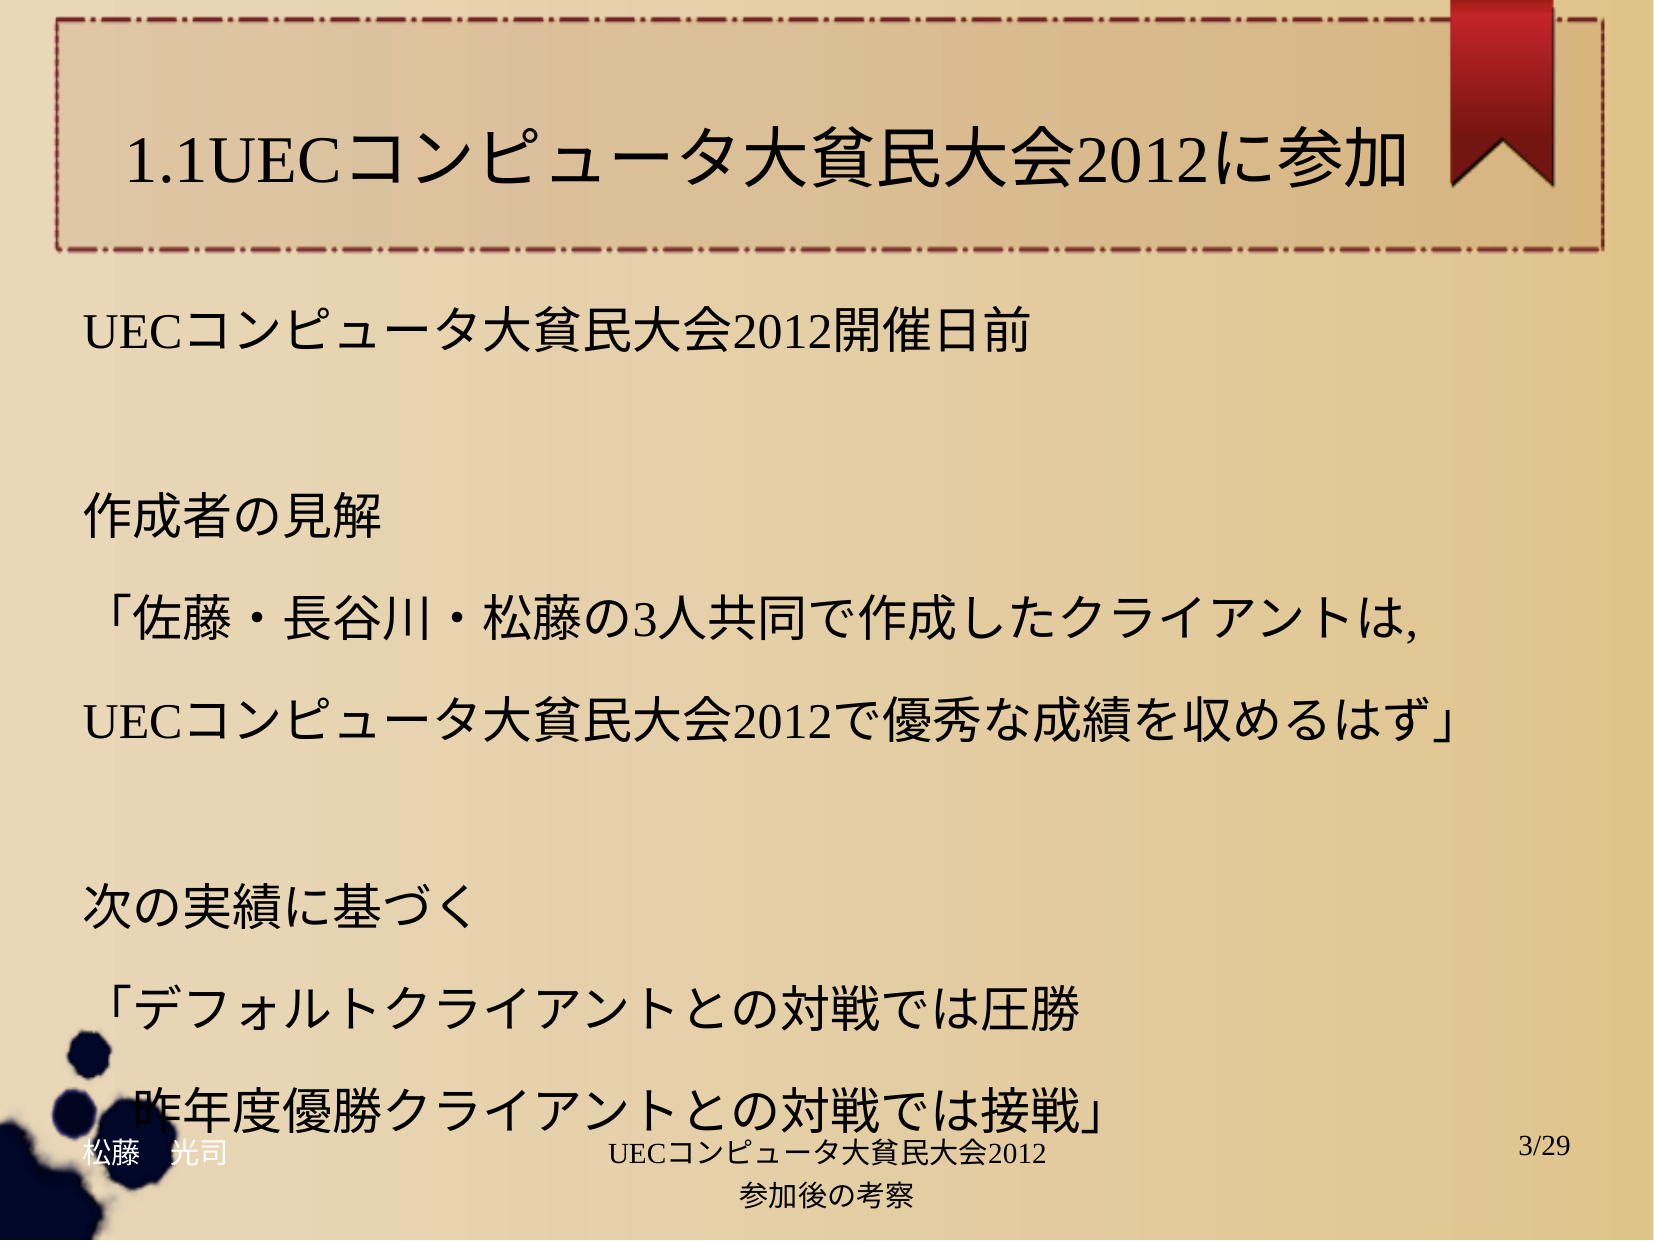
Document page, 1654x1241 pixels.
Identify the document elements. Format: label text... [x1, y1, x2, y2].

title 1.1UECコンピュータ大貧民大会2012に参加 [82, 49, 1453, 257]
list UECコンピュータ大貧民大会2012開催日前 作成者の見解 「佐藤・長谷川・松藤の3人共同で作成したクライアントは, UECコンピュータ大貧民大会2012で優秀な成績を収めるはず」 次の実績に基づく 「デフォルトクライアントとの対戦では圧勝 昨年度優勝クライアントとの対戦では接戦」 [82, 290, 1538, 1010]
picture [0, 0, 1654, 1240]
